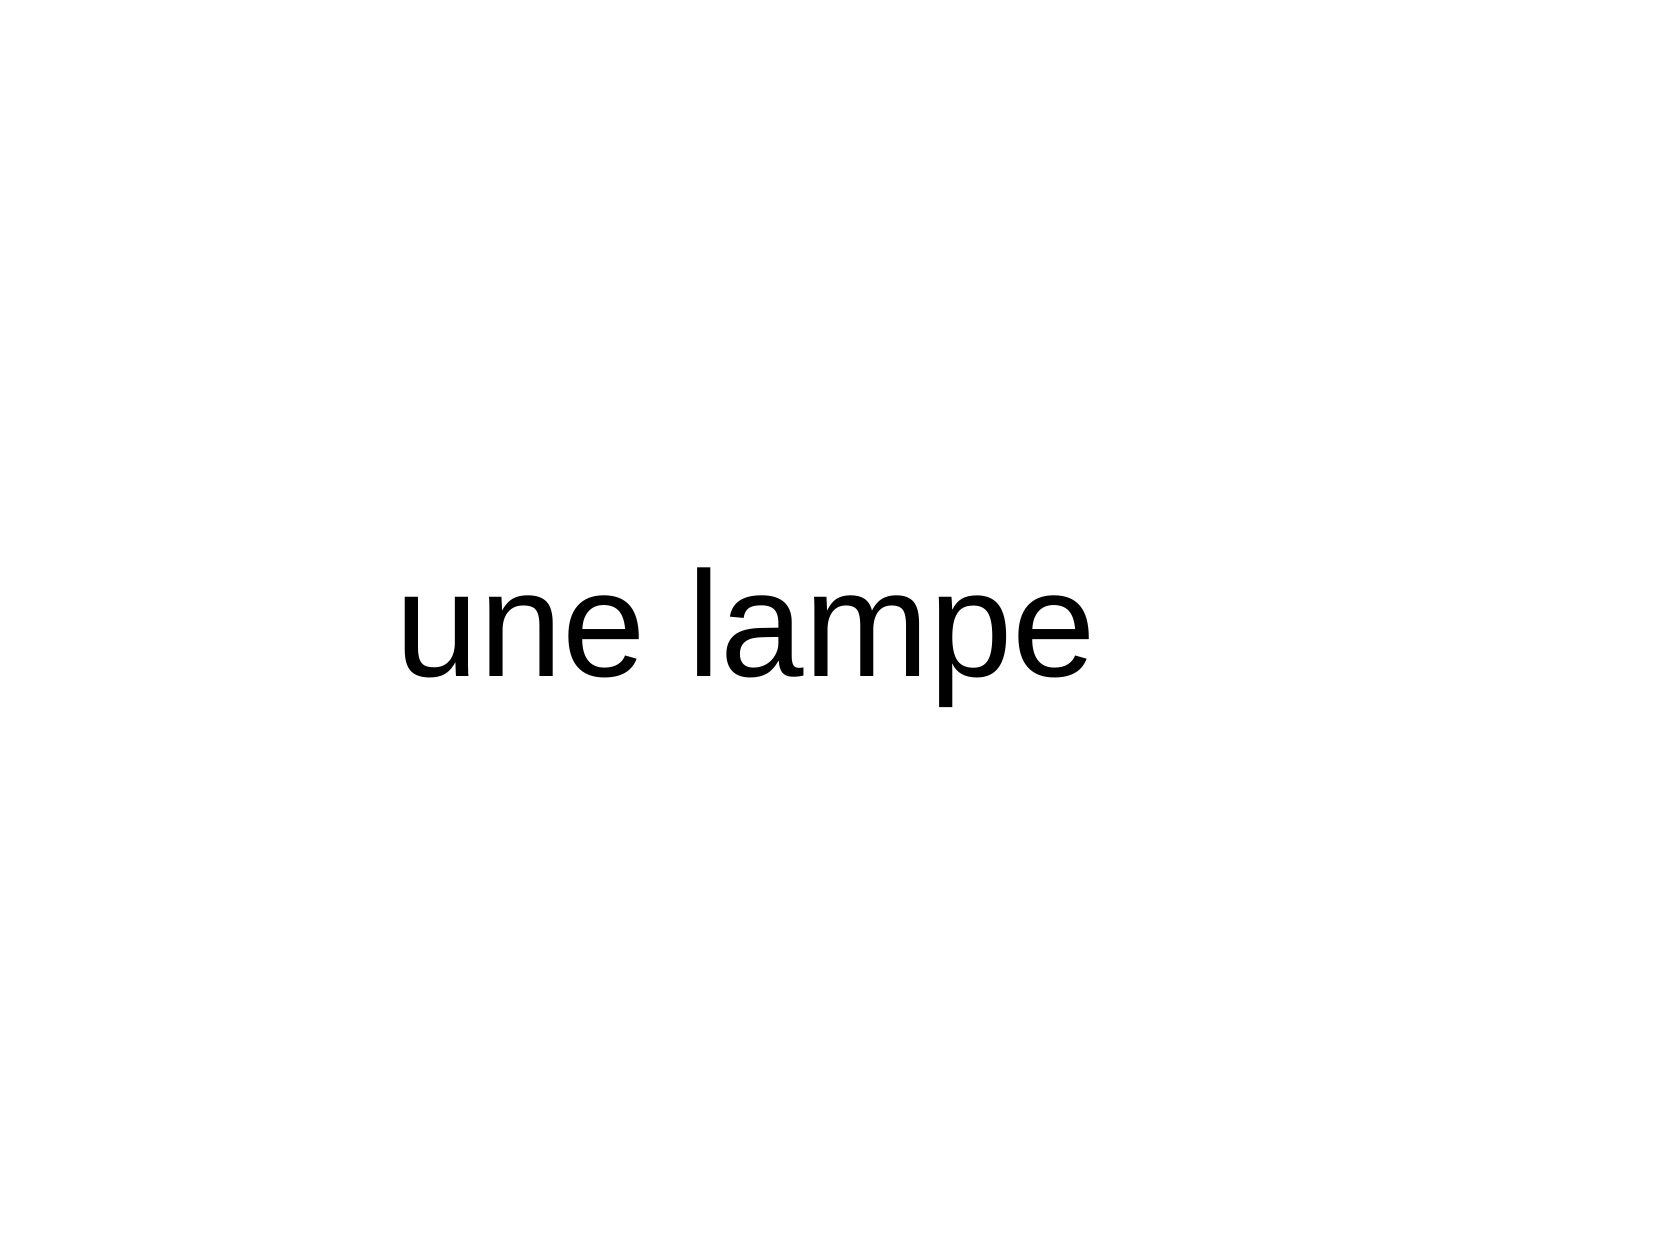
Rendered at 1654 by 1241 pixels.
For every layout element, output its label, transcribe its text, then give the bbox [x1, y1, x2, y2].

text_box une lampe [380, 533, 1279, 717]
